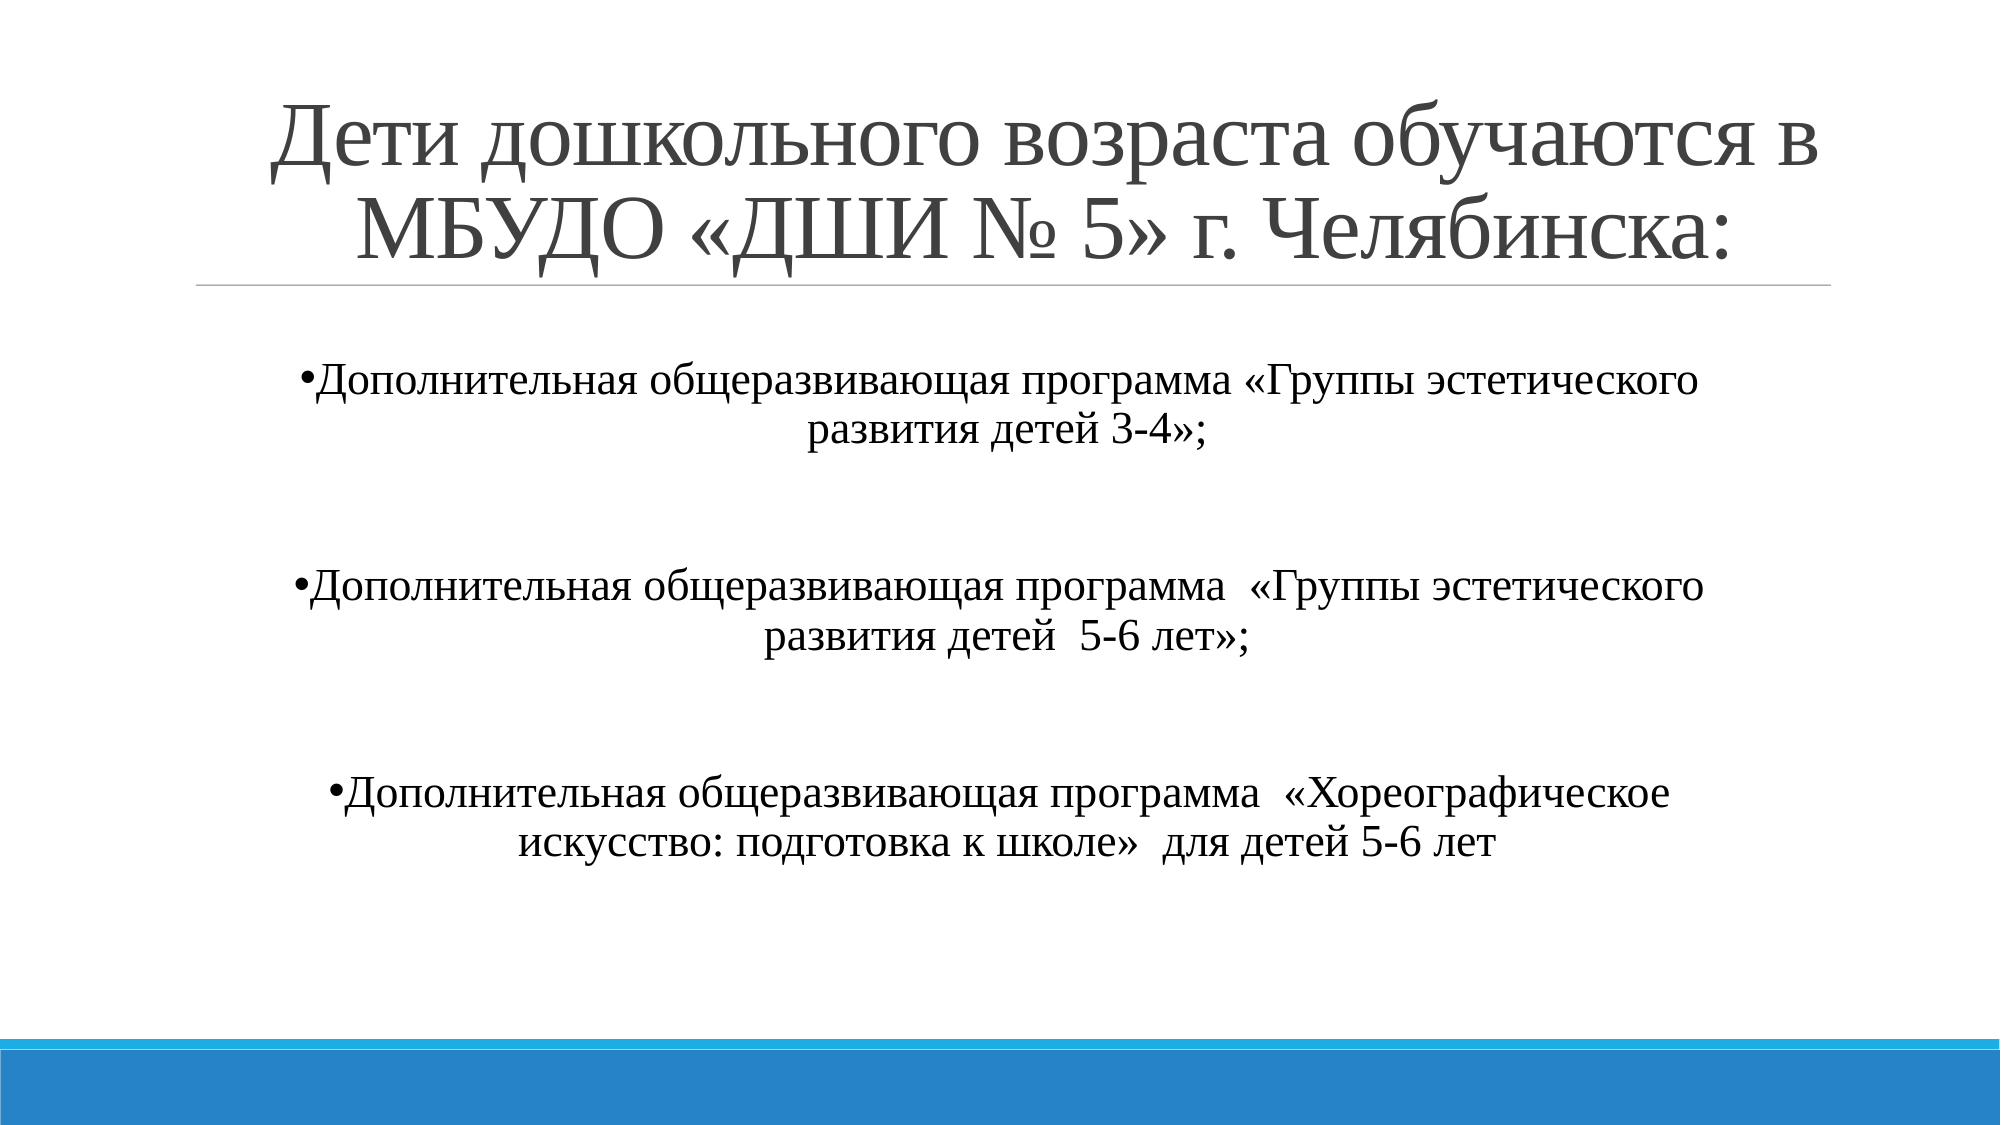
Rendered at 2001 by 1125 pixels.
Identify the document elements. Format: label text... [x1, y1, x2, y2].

title Дети дошкольного возраста обучаются в МБУДО «ДШИ № 5» г. Челябинска: [160, 47, 1931, 285]
list Дополнительная общеразвивающая программа «Группы эстетического развития детей 3-4»; Дополнительная общеразвивающая программа «Группы эстетического развития детей 5-6 лет»; Дополнительная общеразвивающая программа «Хореографическое искусство: подготовка к школе» для детей 5-6 лет [242, 347, 1758, 1008]
